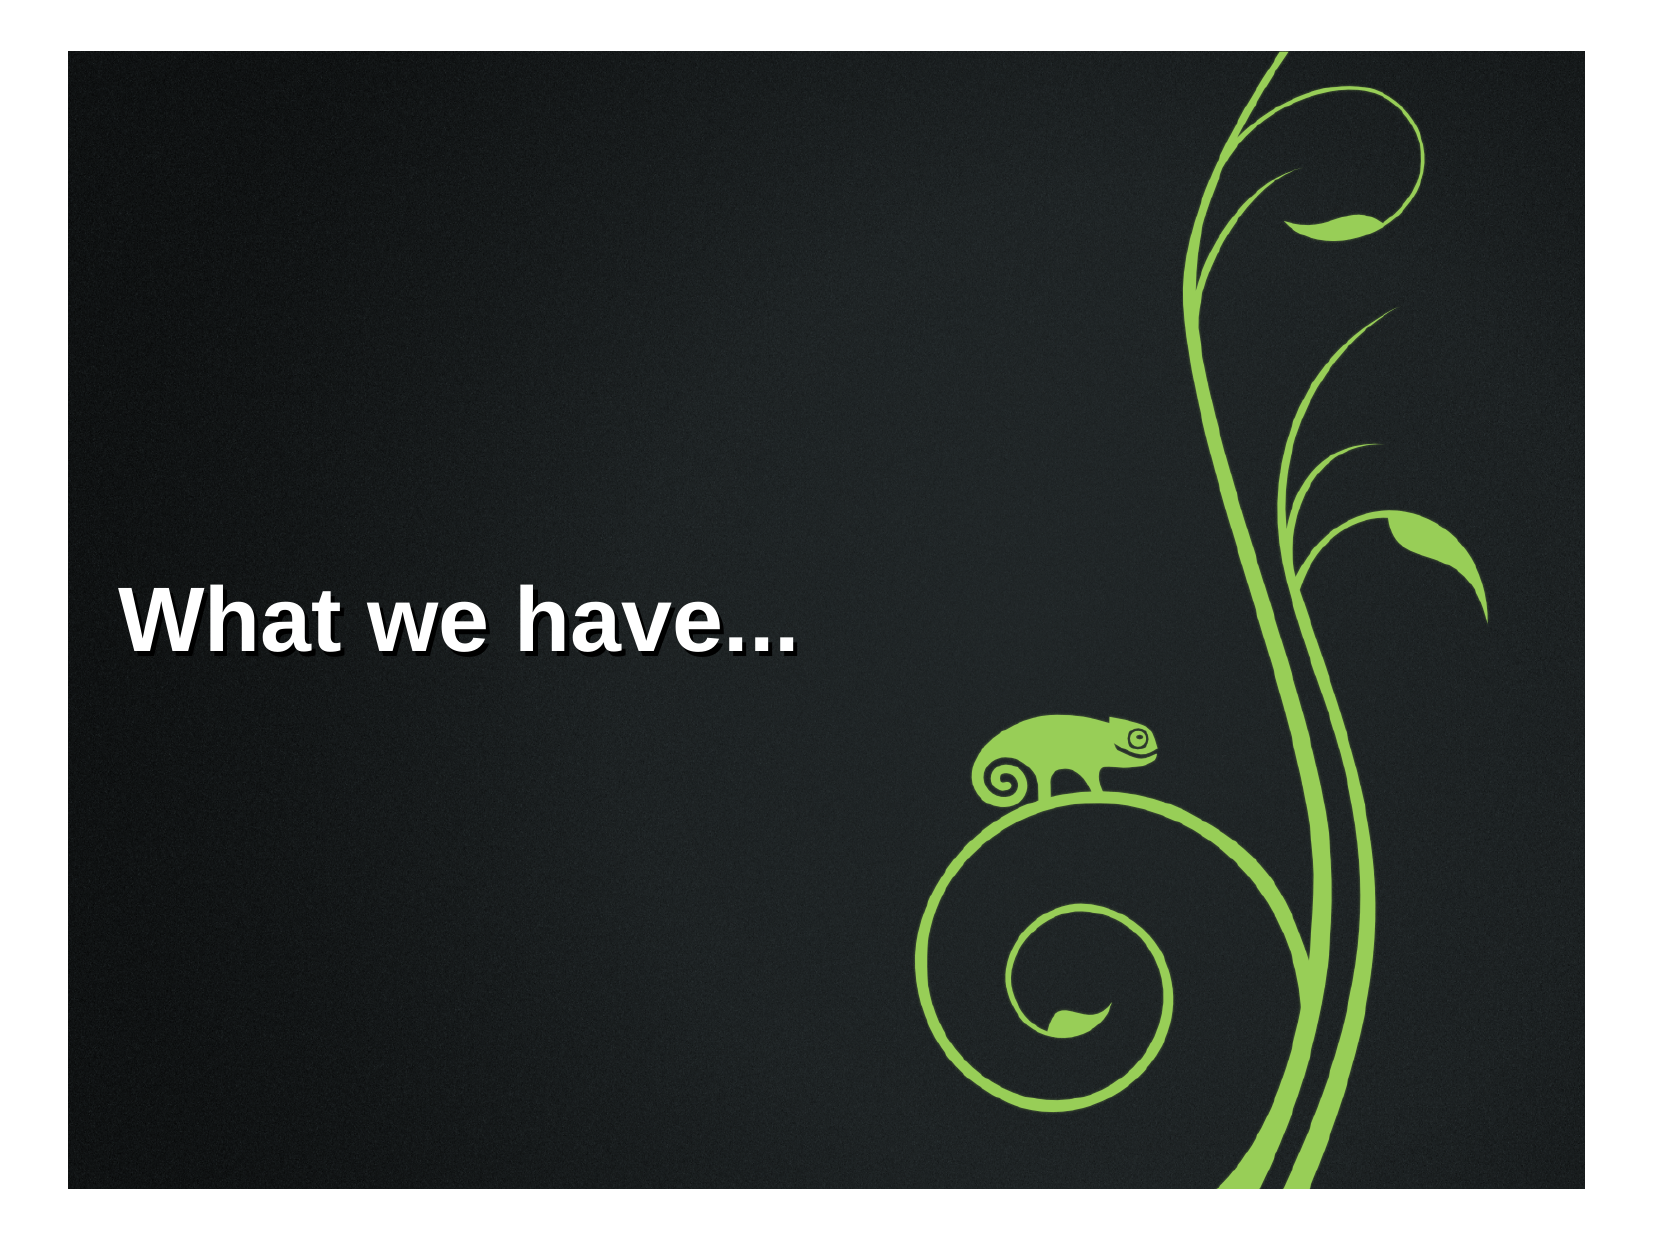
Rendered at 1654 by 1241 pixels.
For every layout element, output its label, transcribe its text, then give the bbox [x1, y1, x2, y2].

picture [68, 51, 1585, 1189]
title What we have... [118, 457, 1197, 783]
